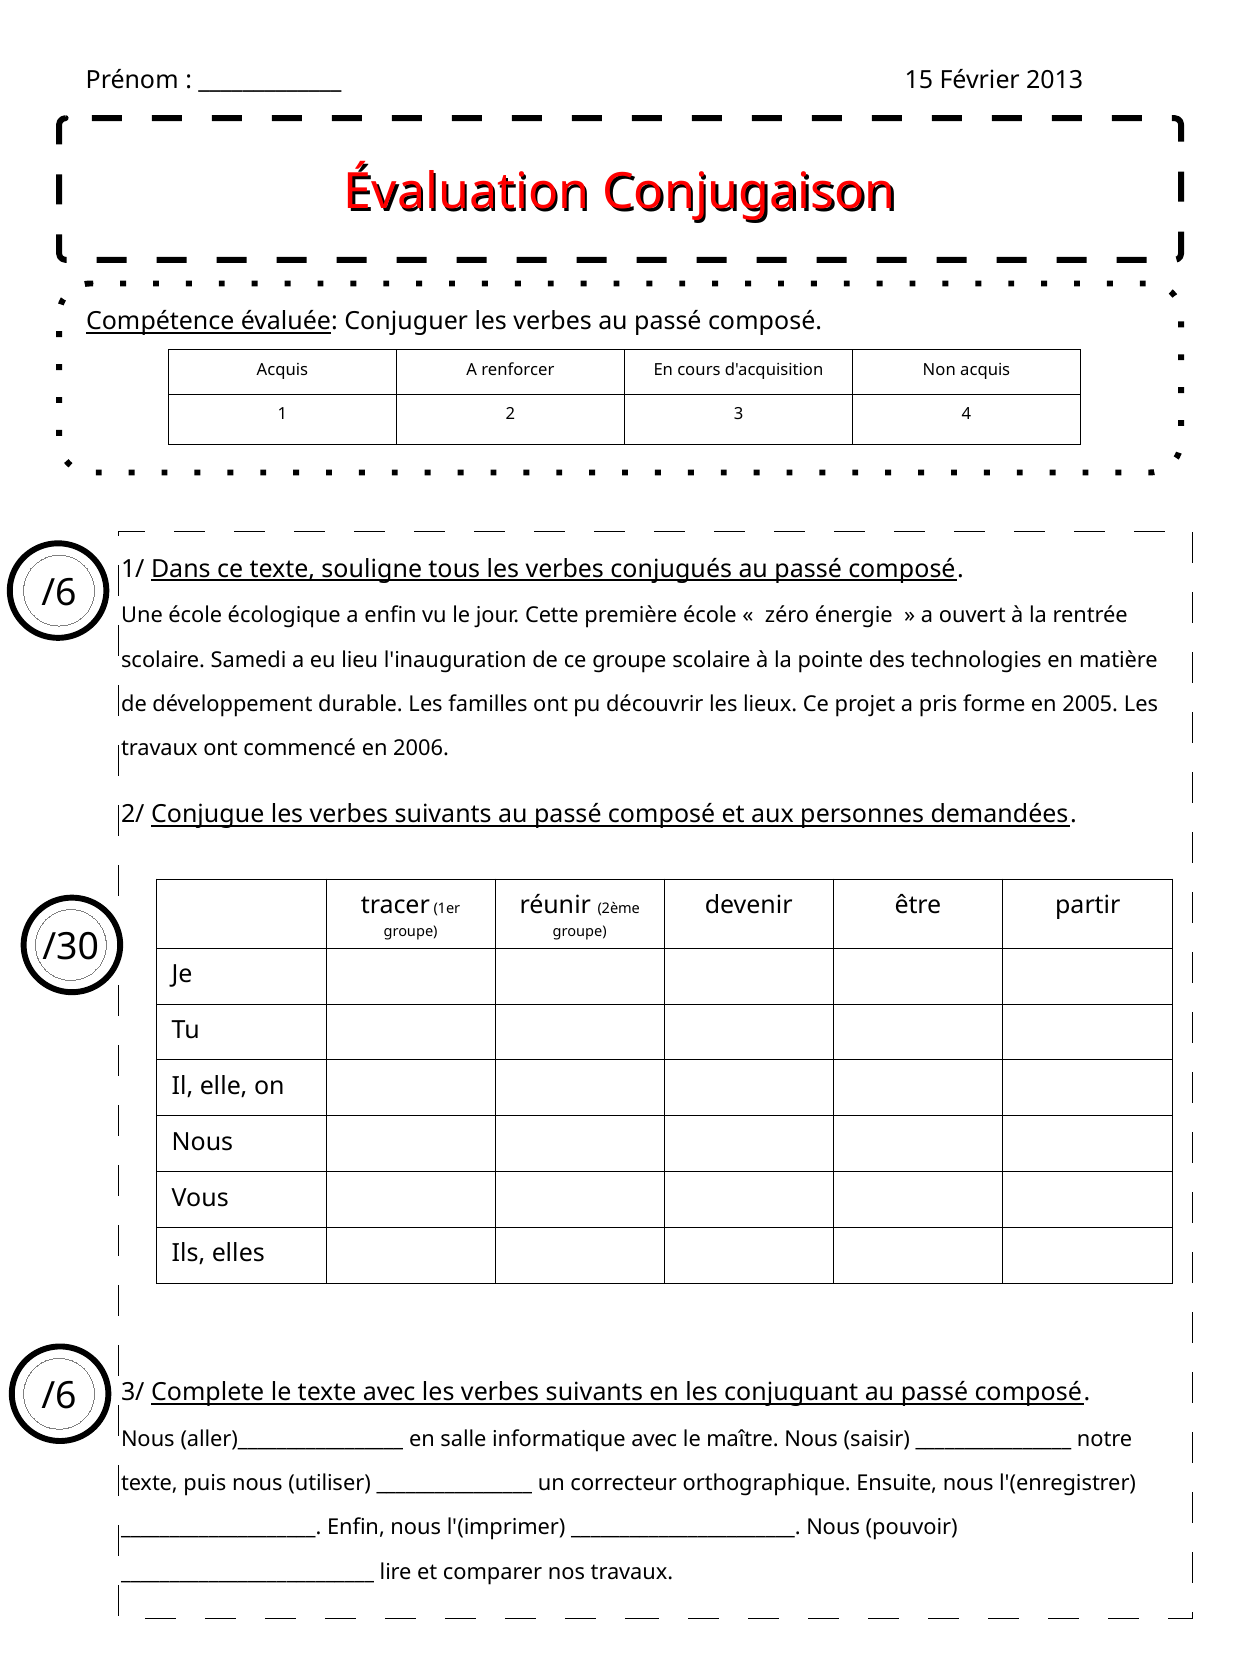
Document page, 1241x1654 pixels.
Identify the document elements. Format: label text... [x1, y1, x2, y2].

table_header Non acquis [853, 350, 1080, 394]
text_box /6 [23, 1358, 95, 1430]
table_cell [665, 1005, 833, 1059]
table_header En cours d'acquisition [625, 350, 852, 394]
table_cell [665, 1172, 833, 1227]
table_cell [1003, 1005, 1172, 1059]
table_header être [834, 880, 1002, 948]
text_box Prénom : _____________ 15 Février 2013 [70, 47, 1170, 105]
table_cell [1003, 949, 1172, 1004]
table_cell [327, 1228, 495, 1283]
table_cell 3 [625, 395, 852, 444]
table_cell [496, 1116, 664, 1171]
table_cell [834, 1116, 1002, 1171]
table_cell [327, 1116, 495, 1171]
table_cell [834, 1172, 1002, 1227]
table_cell [327, 1172, 495, 1227]
table_cell [327, 1005, 495, 1059]
table_cell [496, 1005, 664, 1059]
table_cell 4 [853, 395, 1080, 444]
table_header devenir [665, 880, 833, 948]
table_cell [327, 1060, 495, 1115]
table_cell 1 [169, 395, 396, 444]
table_cell [834, 1228, 1002, 1283]
table_cell Il, elle, on [157, 1060, 326, 1115]
table_cell Je [157, 949, 326, 1004]
text_box /6 [23, 555, 95, 627]
text_box Évaluation Conjugaison [59, 118, 1182, 260]
table_cell [496, 1172, 664, 1227]
table_cell [327, 949, 495, 1004]
table_cell [496, 949, 664, 1004]
table_cell [1003, 1116, 1172, 1171]
table_cell [496, 1060, 664, 1115]
table_cell Tu [157, 1005, 326, 1059]
table_header partir [1003, 880, 1172, 948]
text_box Compétence évaluée: Conjuguer les verbes au passé composé. [59, 283, 1182, 473]
table_cell [1003, 1172, 1172, 1227]
table_cell [834, 1005, 1002, 1059]
table_header A renforcer [397, 350, 624, 394]
table_cell [665, 1060, 833, 1115]
table_cell [665, 949, 833, 1004]
table_cell [665, 1116, 833, 1171]
table_cell [834, 1060, 1002, 1115]
table_cell Vous [157, 1172, 326, 1227]
table_cell [1003, 1060, 1172, 1115]
table_cell [1003, 1228, 1172, 1283]
table_header réunir (2ème groupe) [496, 880, 664, 948]
text_box 1/ Dans ce texte, souligne tous les verbes conjugués au passé composé. Une école écologique a enfin vu le jour. Cette première école « zéro énergie » a ouvert à la rentrée scolaire. Samedi a eu lieu l'inauguration de ce groupe scolaire à la pointe des technologies en matière de développement durable. Les familles ont pu découvrir les lieux. Ce projet a pris forme en 2005. Les travaux ont commencé en 2006. 2/ Conjugue les verbes suivants au passé composé et aux personnes demandées. 3/ Complete le texte avec les verbes suivants en les conjuguant au passé composé. Nous (aller)_________________ en salle informatique avec le maître. Nous (saisir) ________________ notre texte, puis nous (utiliser) ________________ un correcteur orthographique. Ensuite, nous l'(enregistrer) ____________________. Enfin, nous l'(imprimer) _______________________. Nous (pouvoir) __________________________ lire et comparer nos travaux. [106, 543, 1193, 1582]
table_header tracer (1er groupe) [327, 880, 495, 948]
text_box /30 [35, 909, 107, 981]
table_header [157, 880, 326, 948]
table_cell 2 [397, 395, 624, 444]
table_cell [665, 1228, 833, 1283]
table_cell Nous [157, 1116, 326, 1171]
table_cell [834, 949, 1002, 1004]
table_cell Ils, elles [157, 1228, 326, 1283]
table_header Acquis [169, 350, 396, 394]
table_cell [496, 1228, 664, 1283]
